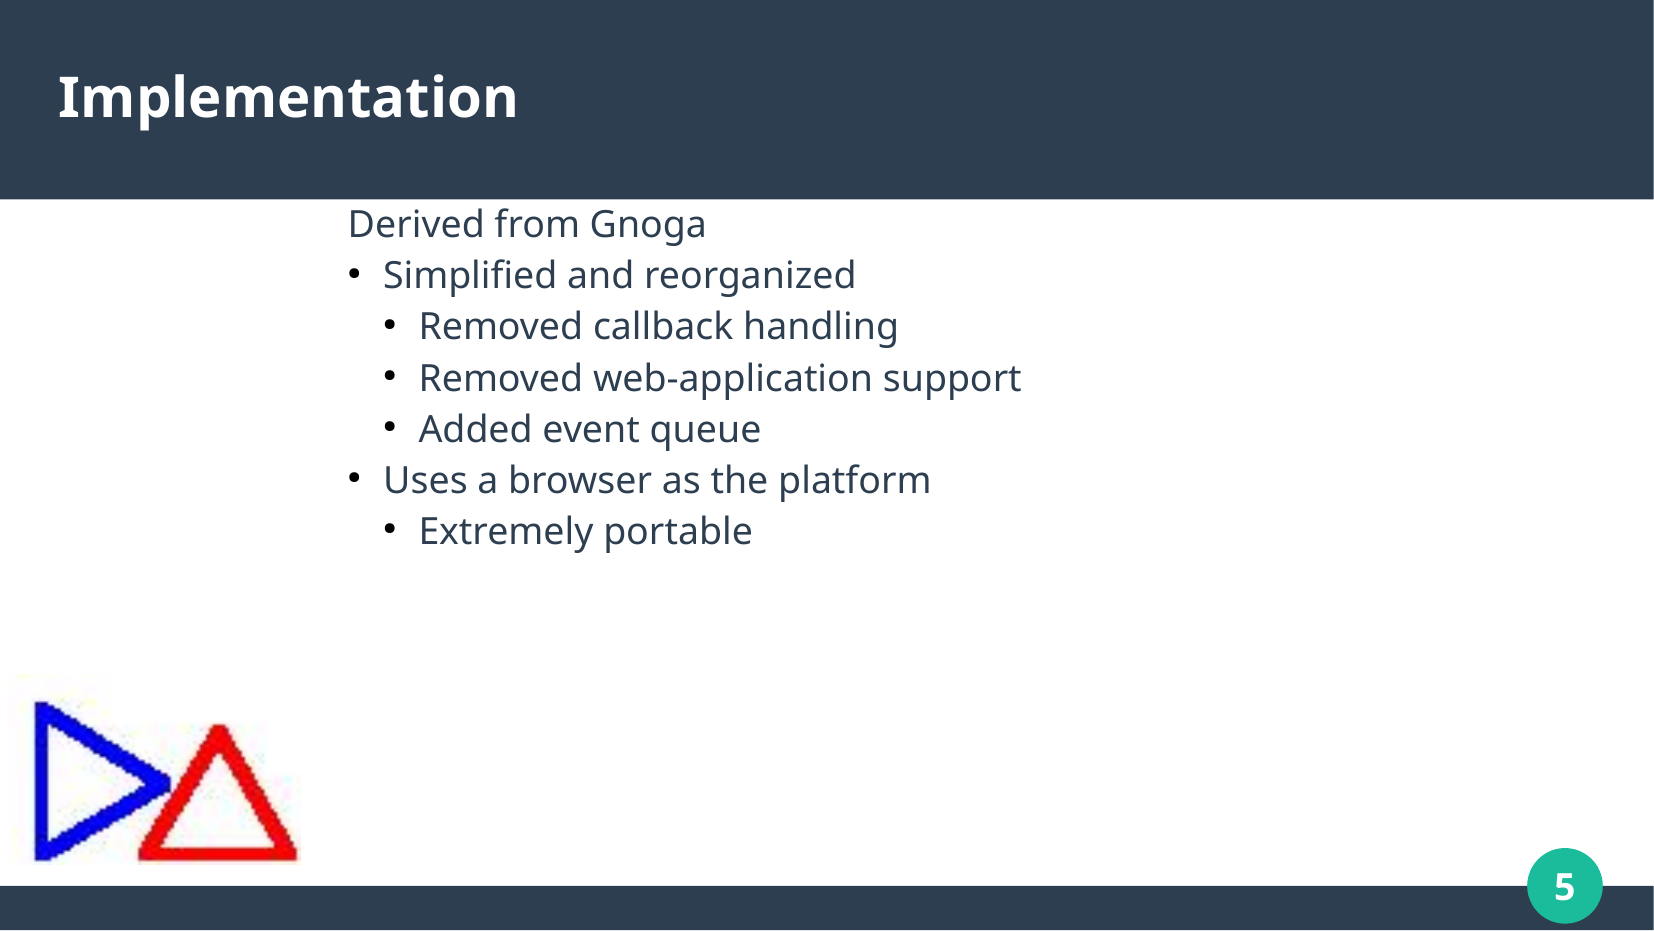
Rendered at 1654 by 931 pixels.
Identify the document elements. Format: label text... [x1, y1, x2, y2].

text_box Derived from Gnoga Simplified and reorganized Removed callback handling Removed web-application support Added event queue Uses a browser as the platform Extremely portable [332, 190, 1038, 563]
picture [7, 674, 301, 865]
title Implementation [59, 37, 1595, 156]
